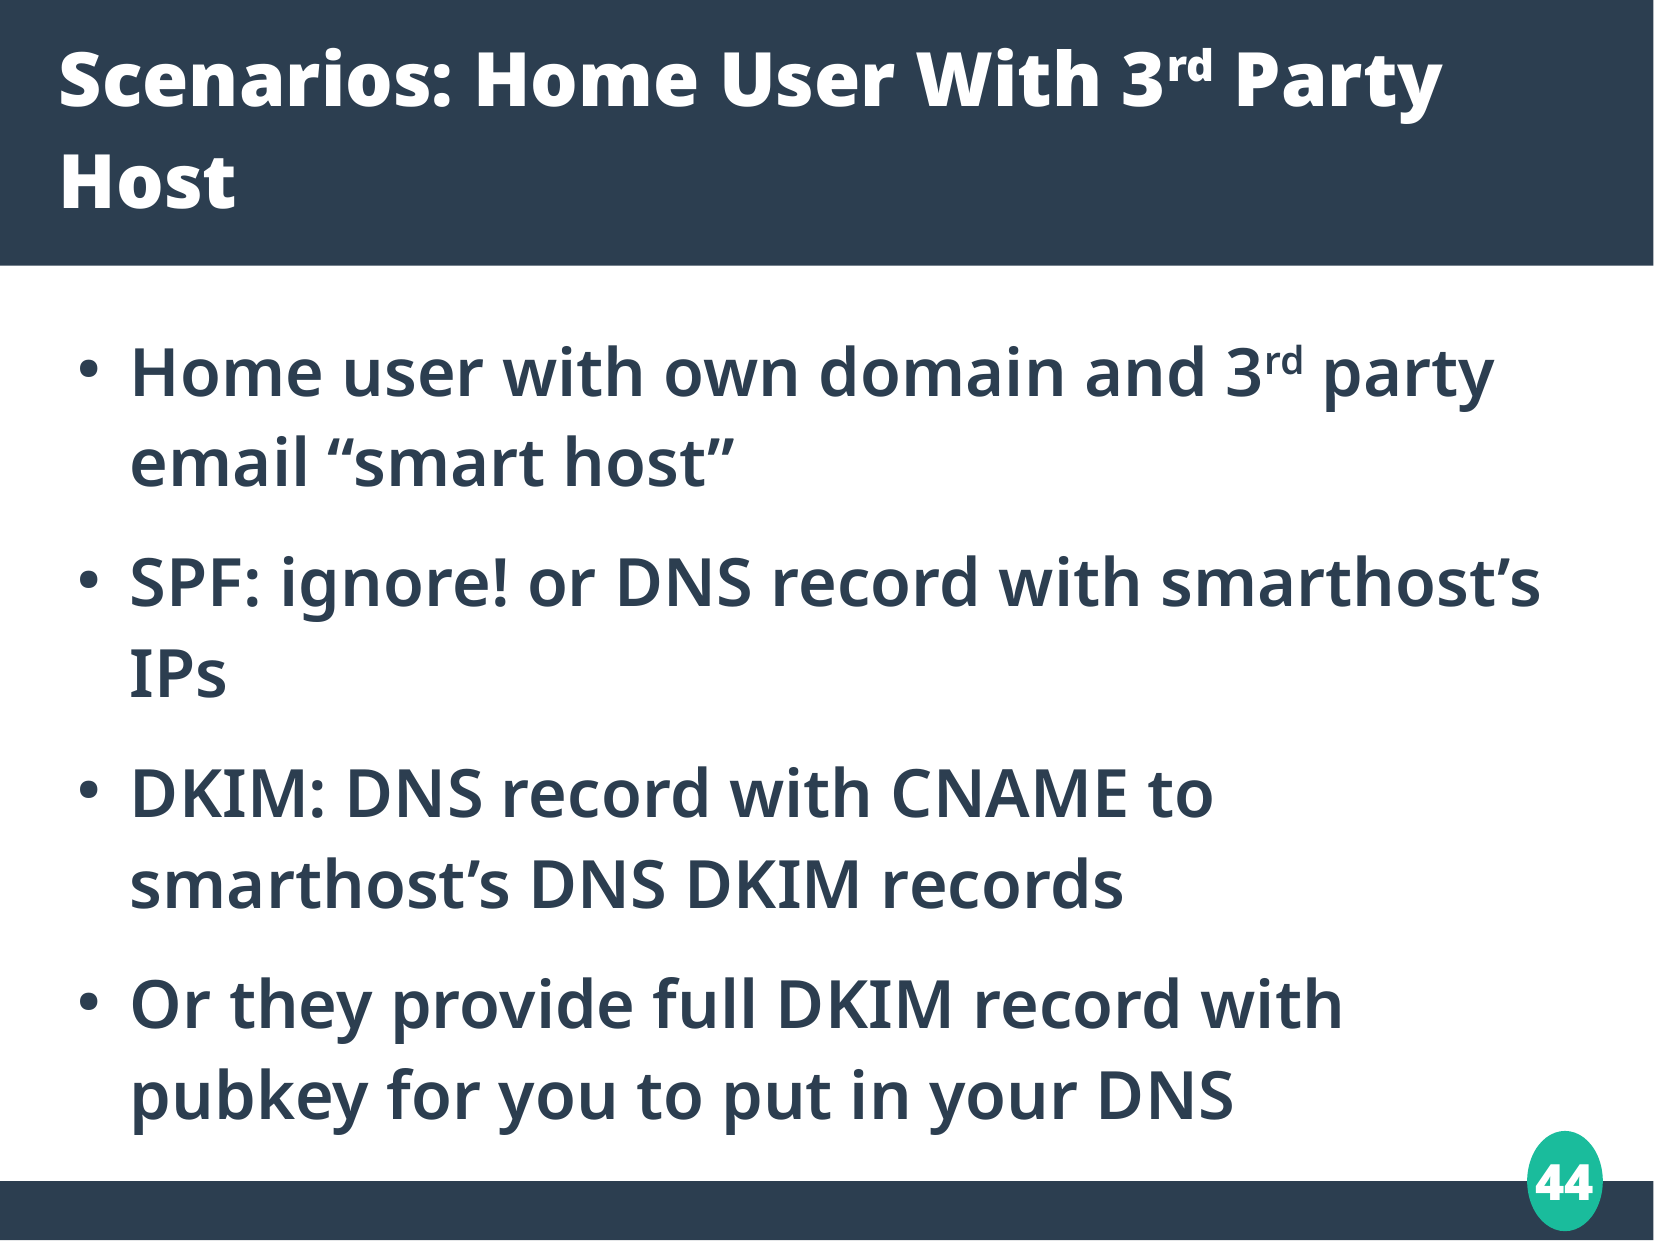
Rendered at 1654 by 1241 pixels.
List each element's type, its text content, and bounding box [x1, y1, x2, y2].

list Home user with own domain and 3rd party email “smart host” SPF: ignore! or DNS record with smarthost’s IPs DKIM: DNS record with CNAME to smarthost’s DNS DKIM records Or they provide full DKIM record with pubkey for you to put in your DNS [59, 324, 1595, 1152]
title Scenarios: Home User With 3rd Party Host [59, 49, 1595, 207]
